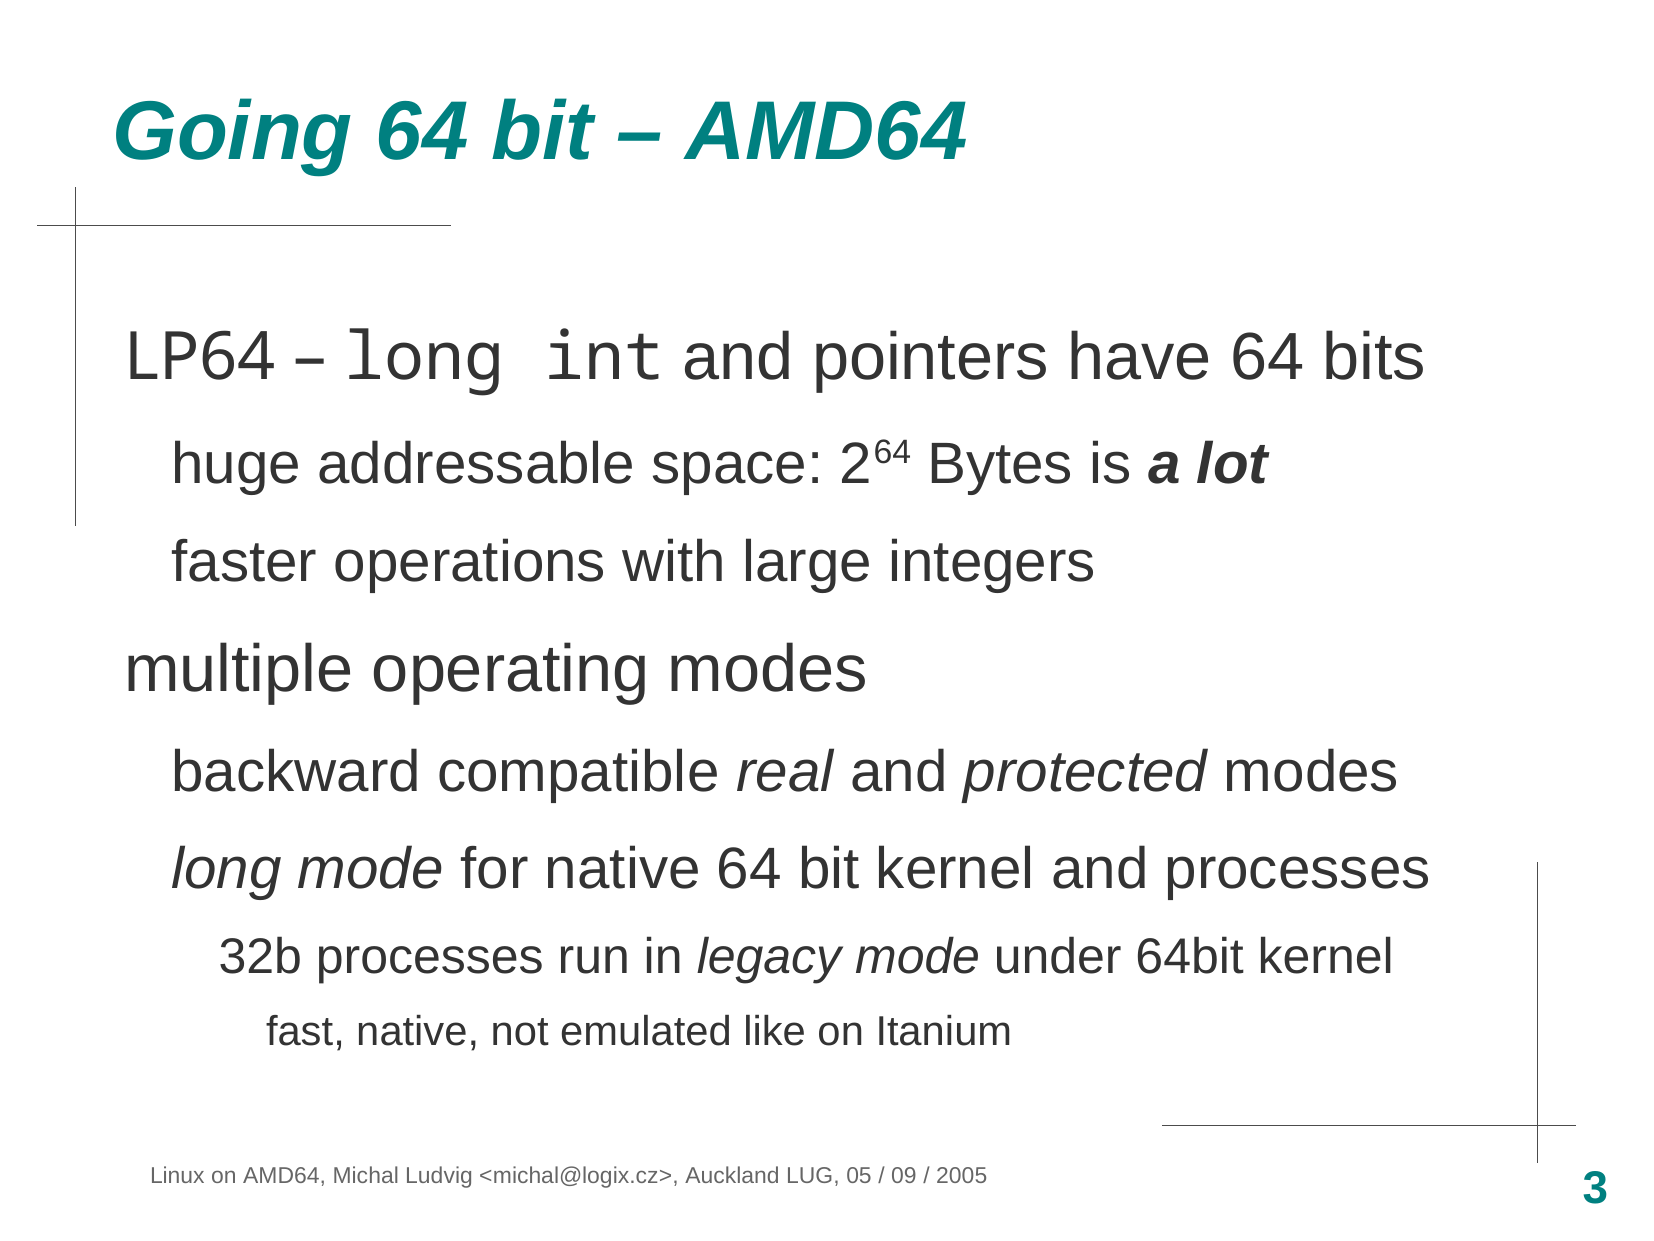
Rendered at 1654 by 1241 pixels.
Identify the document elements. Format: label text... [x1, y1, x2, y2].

list LP64 – long int and pointers have 64 bits huge addressable space: 264 Bytes is a lot faster operations with large integers multiple operating modes backward compatible real and protected modes long mode for native 64 bit kernel and processes 32b processes run in legacy mode under 64bit kernel fast, native, not emulated like on Itanium [112, 262, 1569, 1088]
title Going 64 bit – AMD64 [112, 37, 1426, 226]
